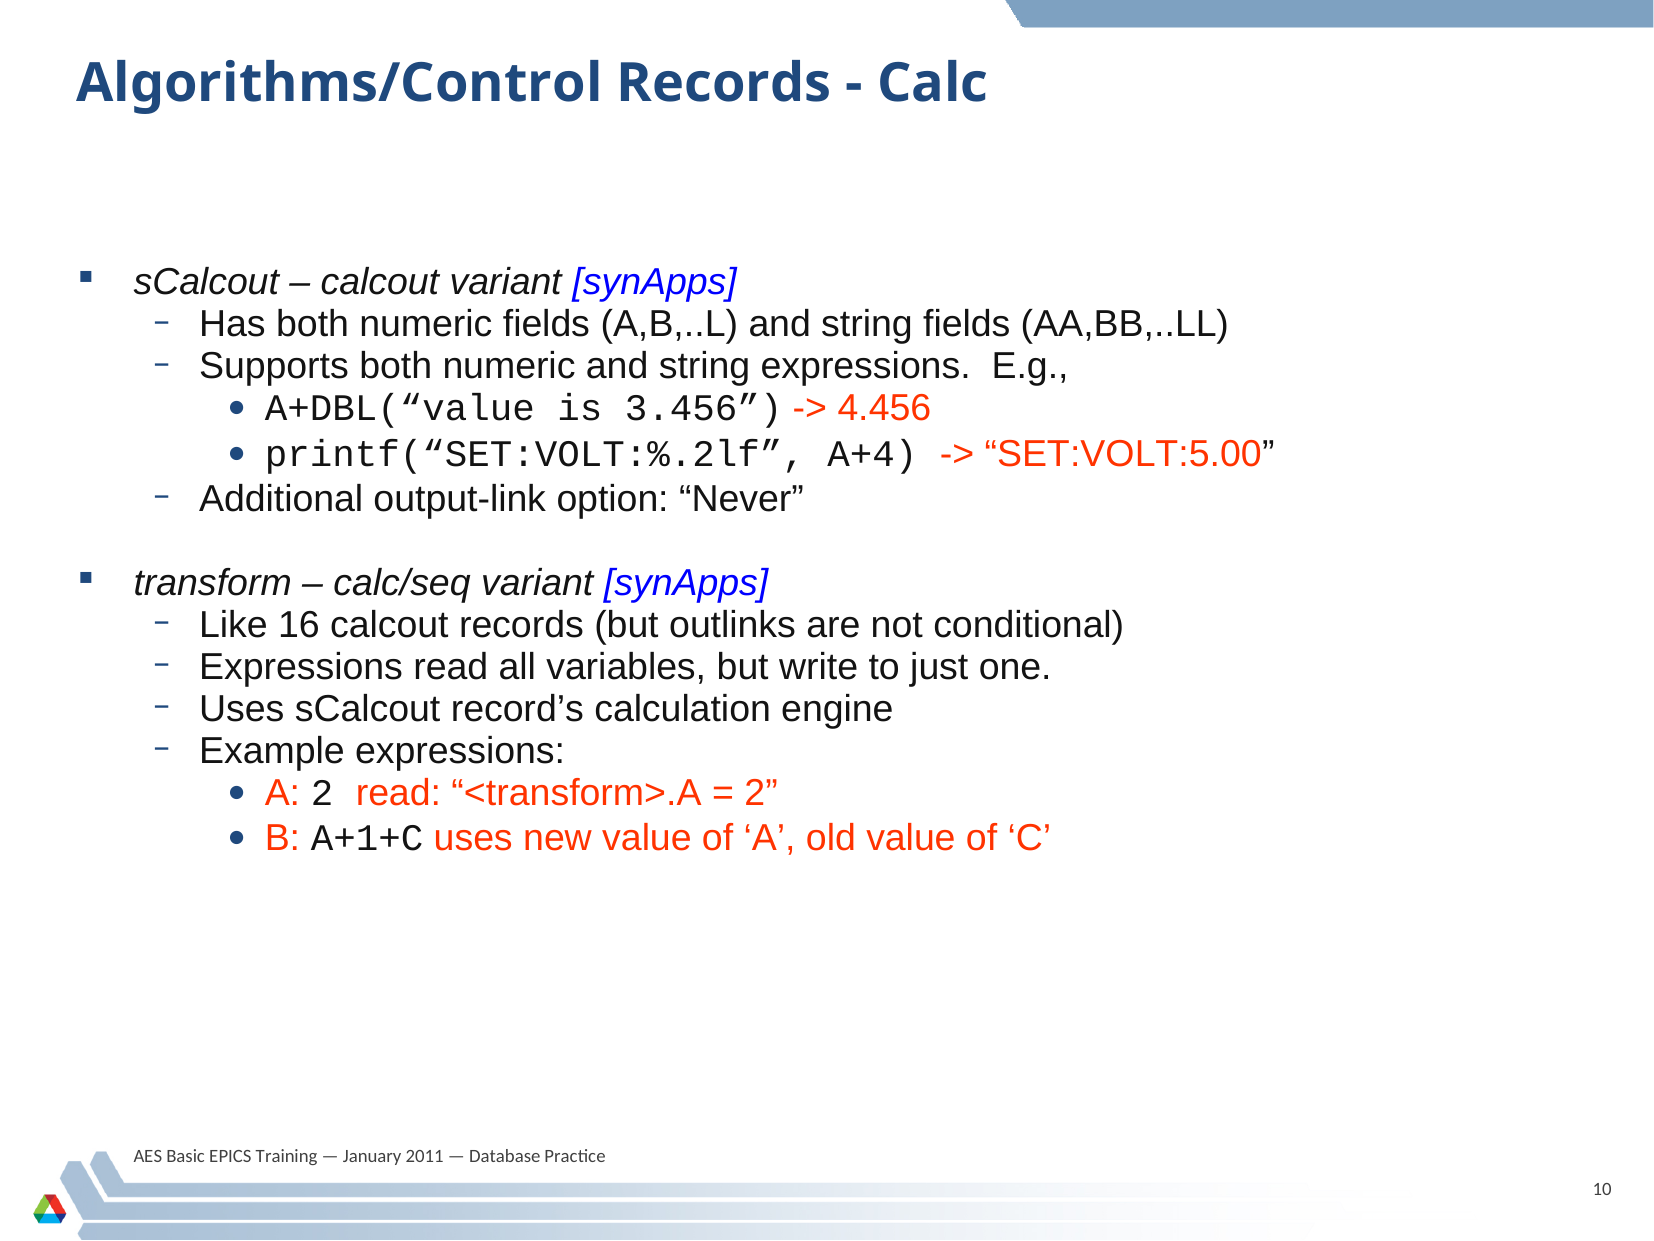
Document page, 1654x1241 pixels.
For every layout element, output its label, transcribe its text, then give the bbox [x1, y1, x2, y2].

list sCalcout – calcout variant [synApps] Has both numeric fields (A,B,..L) and string fields (AA,BB,..LL) Supports both numeric and string expressions. E.g., A+DBL(“value is 3.456”) -> 4.456 printf(“SET:VOLT:%.2lf”, A+4) -> “SET:VOLT:5.00” Additional output-link option: “Never” transform – calc/seq variant [synApps] Like 16 calcout records (but outlinks are not conditional) Expressions read all variables, but write to just one. Uses sCalcout record’s calculation engine Example expressions: A: 2 read: “<transform>.A = 2” B: A+1+C uses new value of ‘A’, old value of ‘C’ [62, 253, 1498, 1034]
picture [0, 0, 1654, 29]
title Algorithms/Control Records - Calc [61, 51, 1500, 123]
picture [0, 1143, 1654, 1240]
